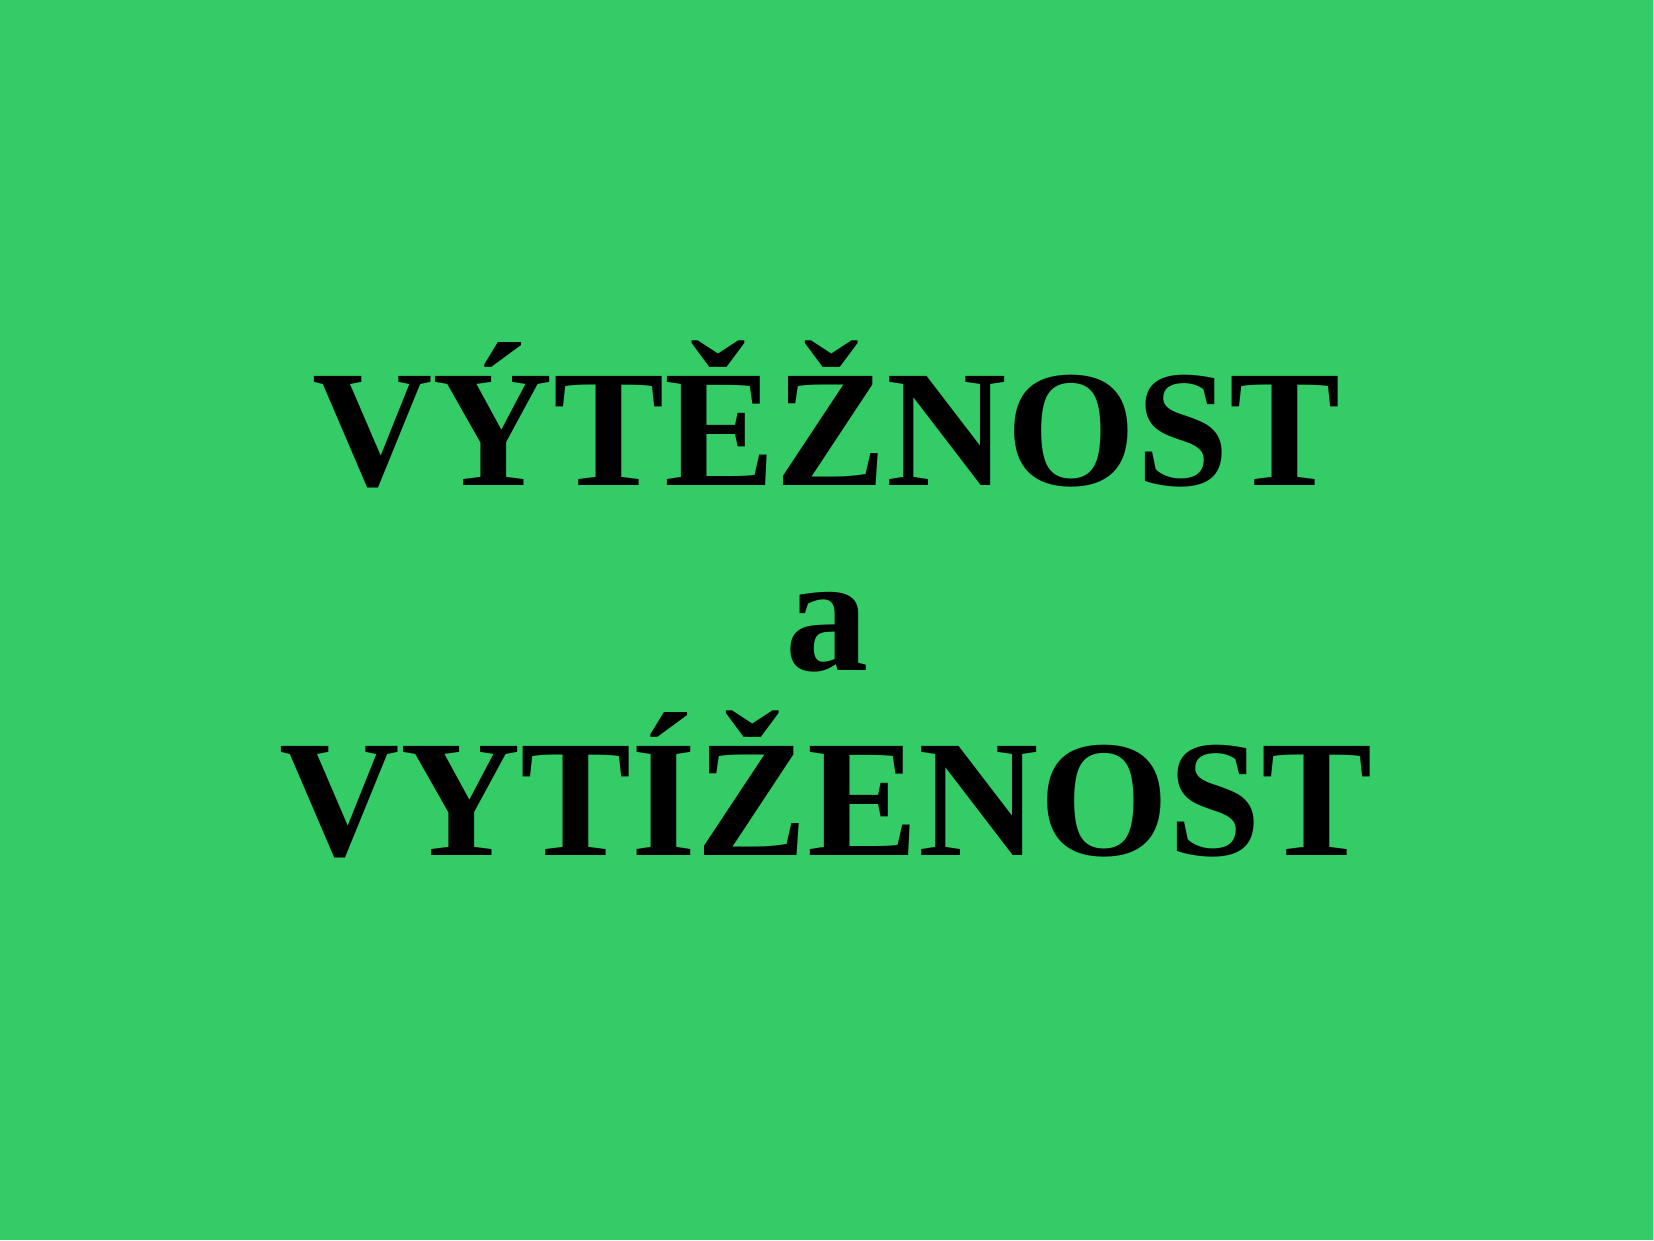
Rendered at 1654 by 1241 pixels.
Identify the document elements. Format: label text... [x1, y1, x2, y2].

text_box VÝTĚŽNOST a VYTÍŽENOST [264, 329, 1389, 899]
